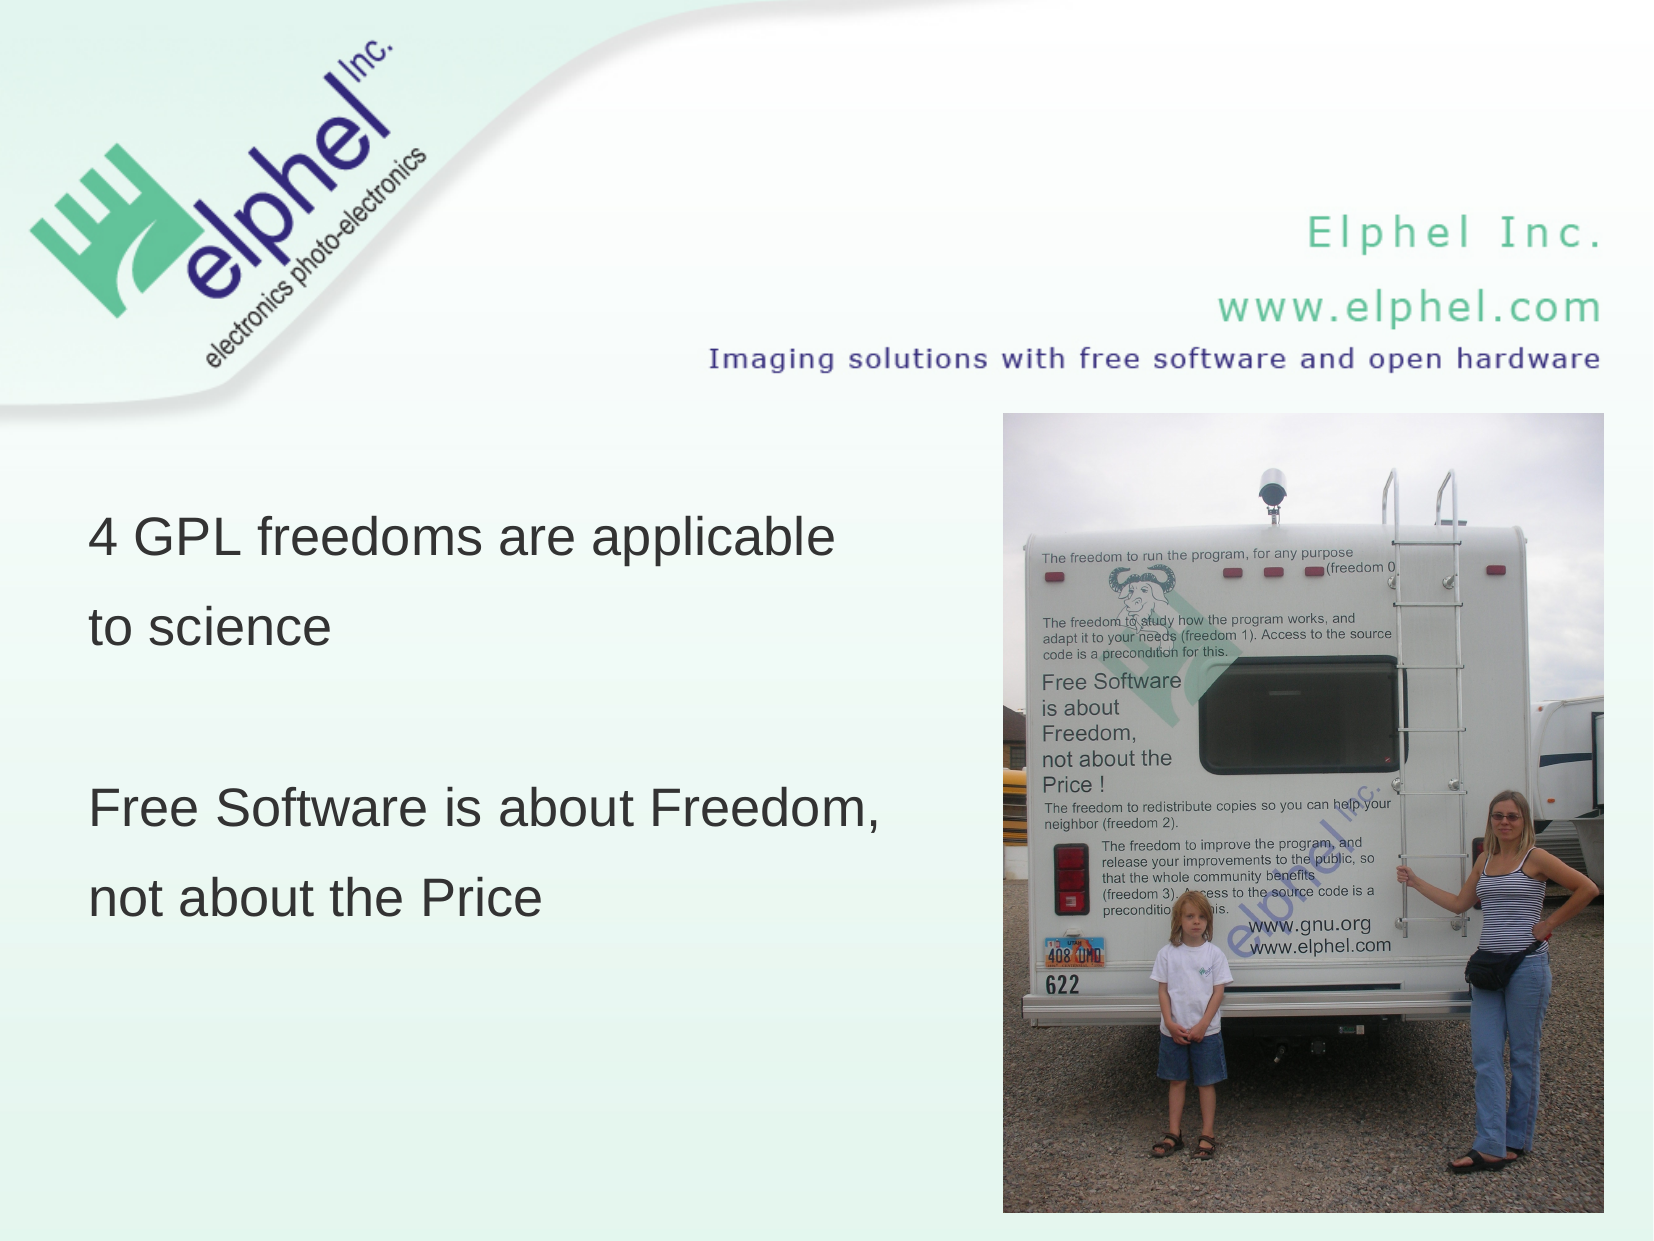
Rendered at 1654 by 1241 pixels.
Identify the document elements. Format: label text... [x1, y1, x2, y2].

picture [0, 0, 1654, 1241]
list 4 GPL freedoms are applicable to science Free Software is about Freedom, not about the Price [88, 501, 886, 916]
